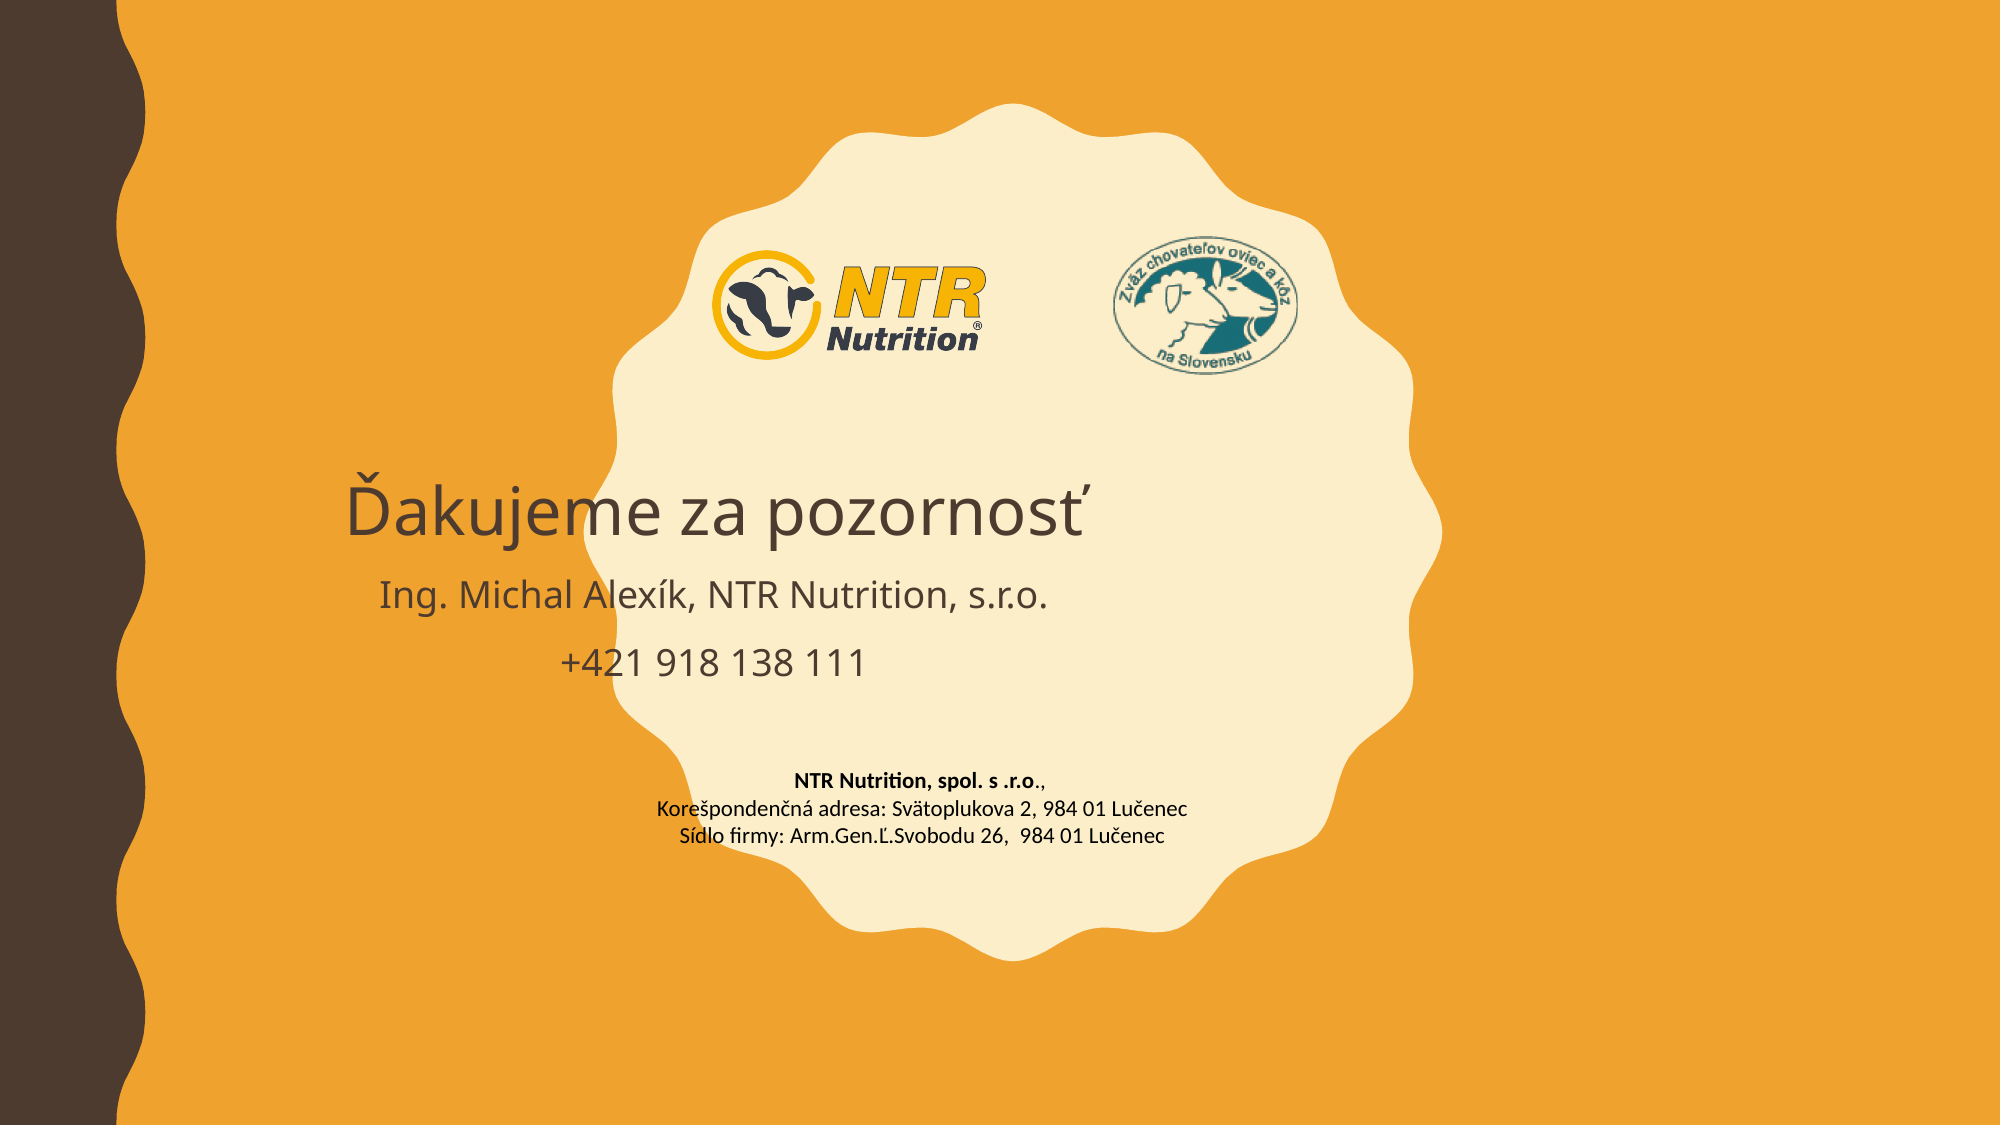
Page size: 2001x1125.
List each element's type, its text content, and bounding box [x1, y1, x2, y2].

subtitle Ďakujeme za pozornosť Ing. Michal Alexík, NTR Nutrition, s.r.o. +421 918 138 111 [329, 361, 1696, 725]
picture [1112, 212, 1298, 398]
picture [712, 250, 986, 360]
text_box NTR Nutrition, spol. s .r.o., Korešpondenčná adresa: Svätoplukova 2, 984 01 Lučenec Sídlo firmy: Arm.Gen.Ľ.Svobodu 26, 984 01 Lučenec [642, 758, 1384, 903]
